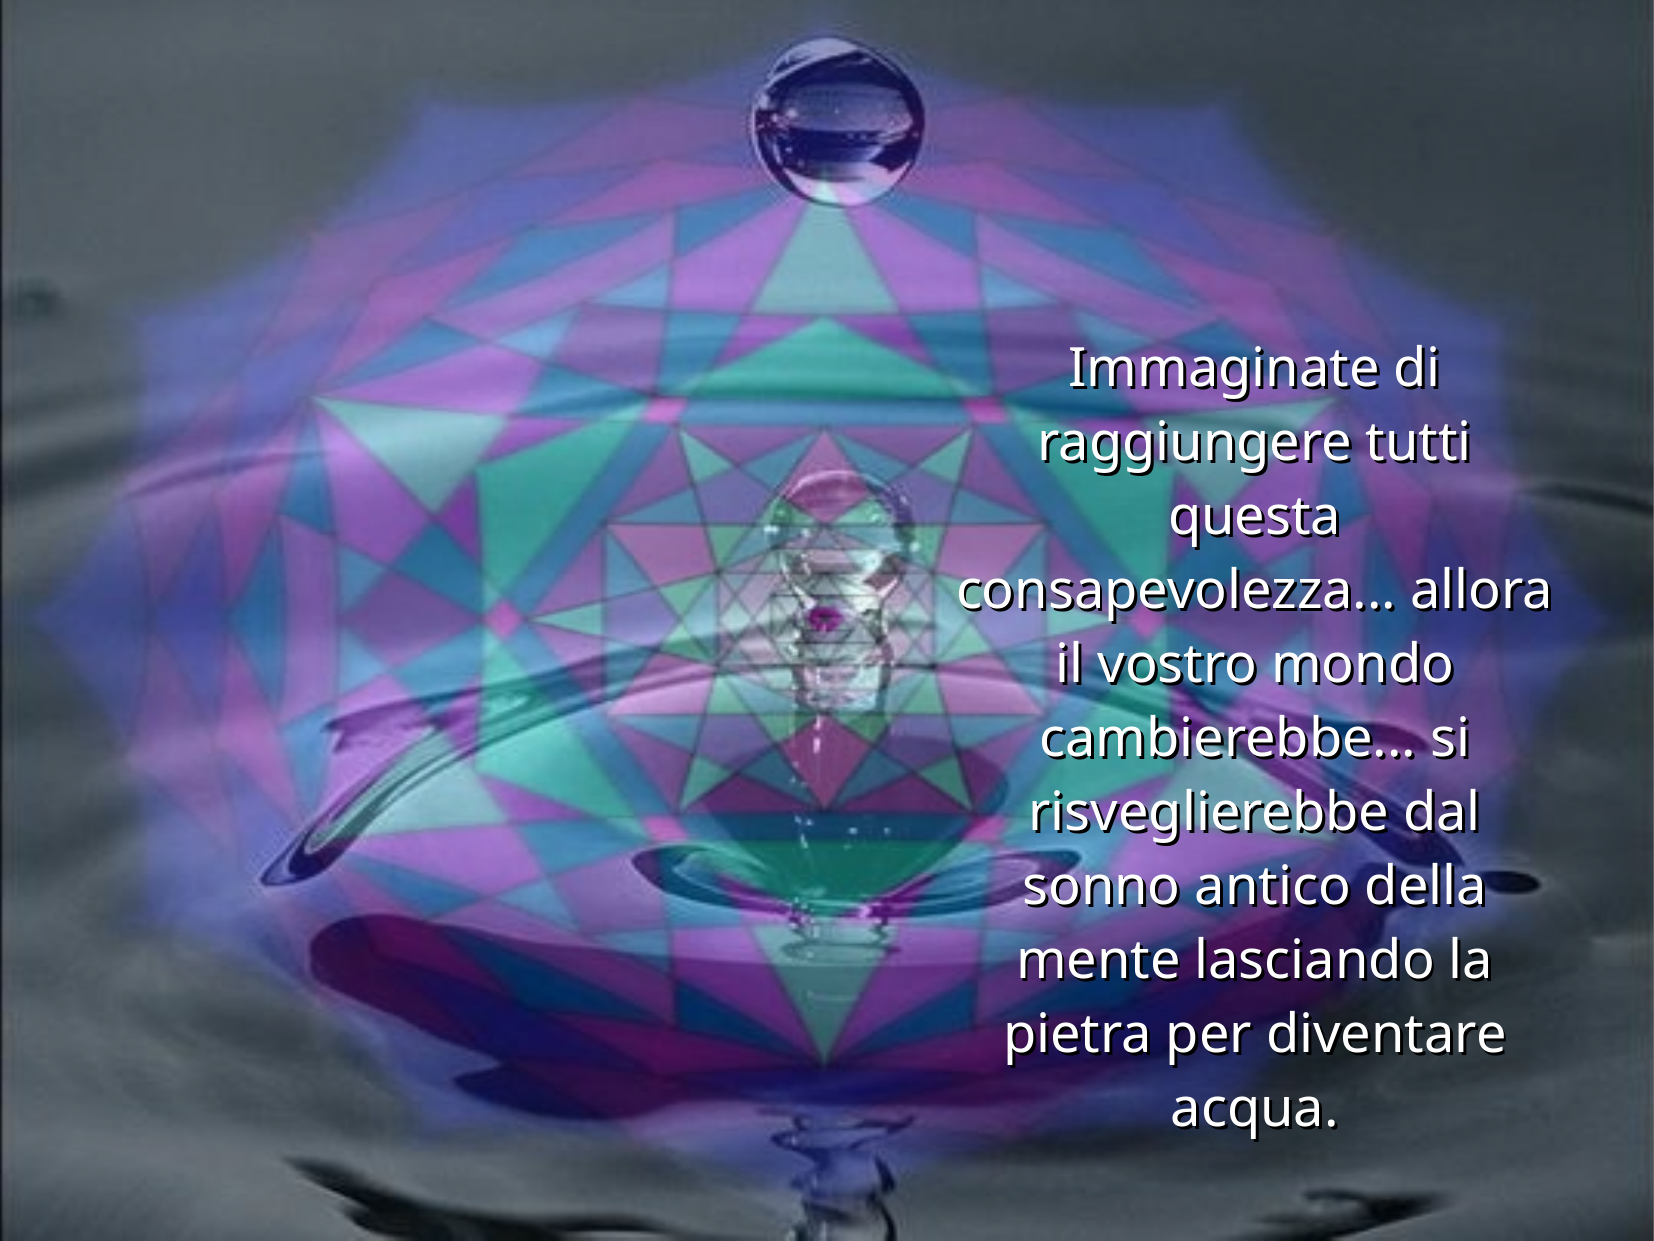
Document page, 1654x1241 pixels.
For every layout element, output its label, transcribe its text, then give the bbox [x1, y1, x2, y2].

title Immaginate di raggiungere tutti questa consapevolezza... allora il vostro mondo cambierebbe... si risveglierebbe dal sonno antico della mente lasciando la pietra per diventare acqua. [944, 348, 1565, 1123]
picture [0, 0, 1654, 1241]
